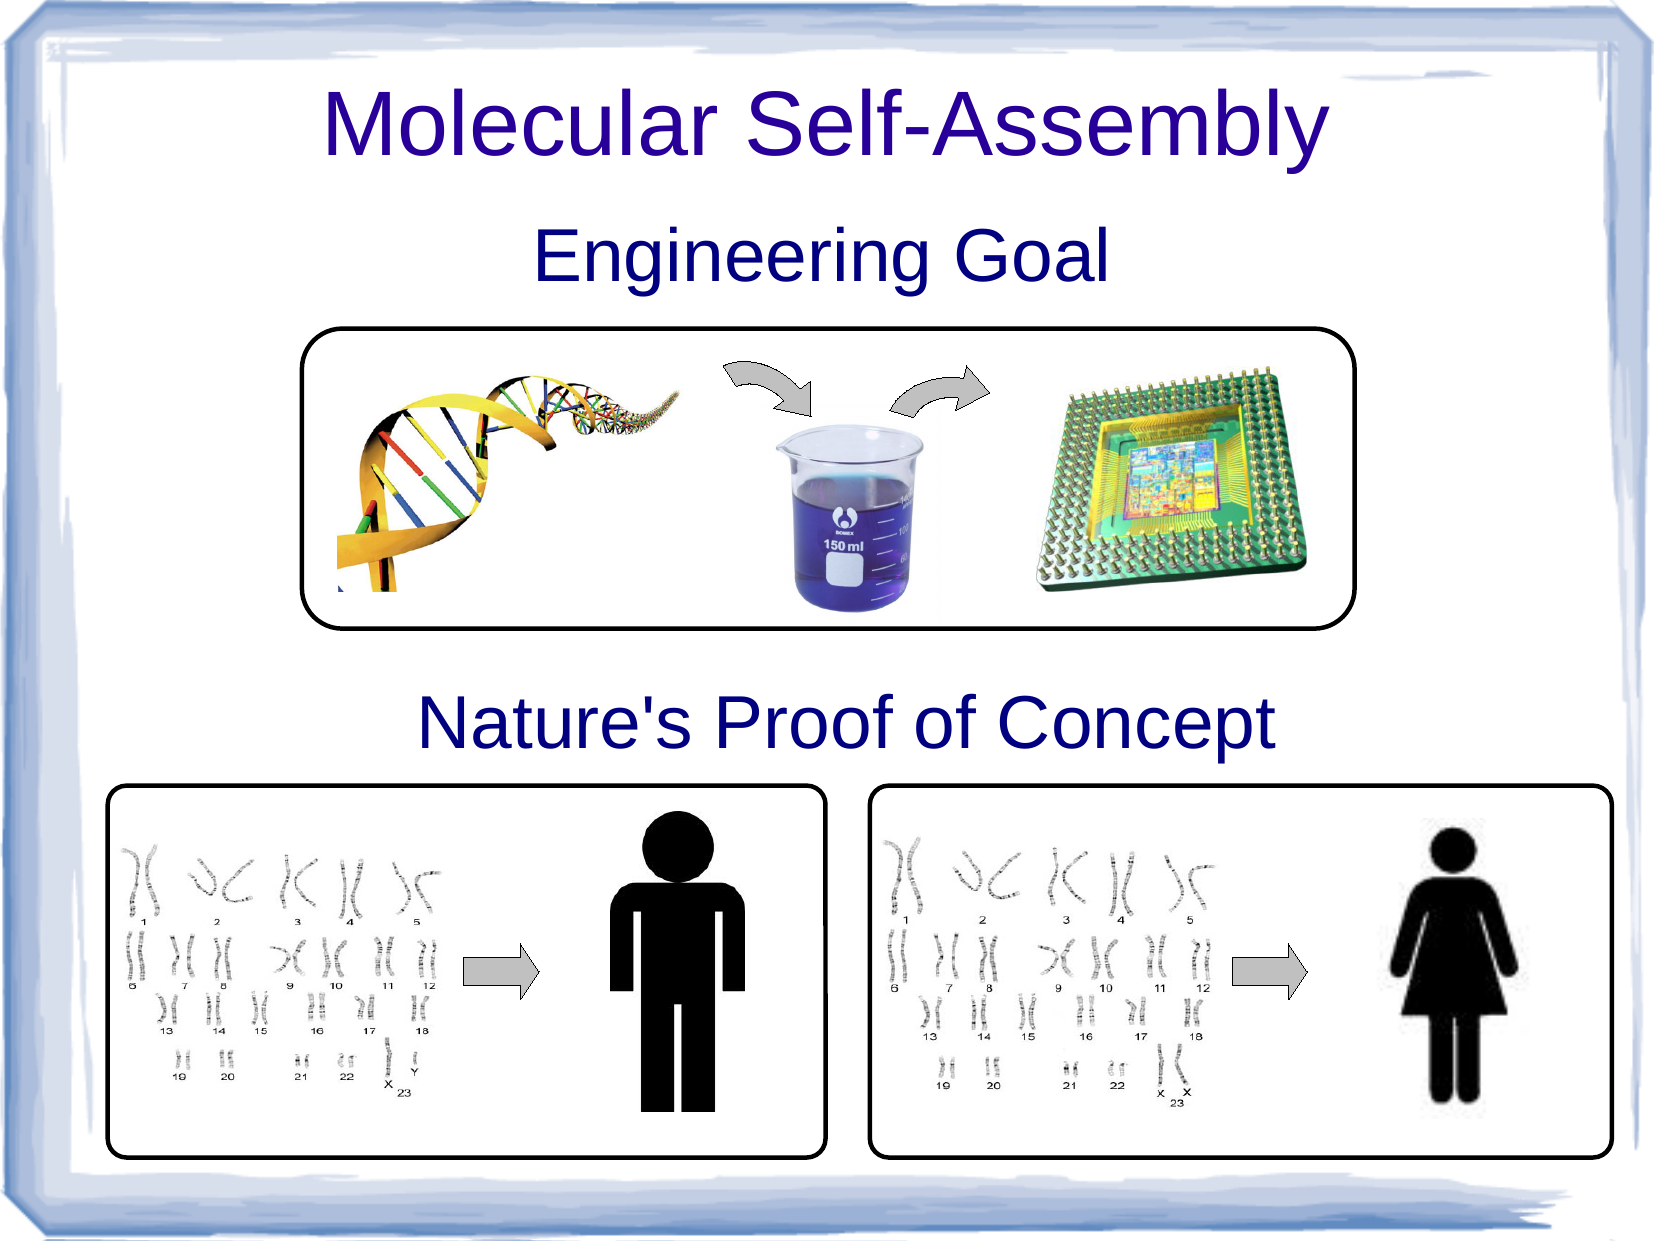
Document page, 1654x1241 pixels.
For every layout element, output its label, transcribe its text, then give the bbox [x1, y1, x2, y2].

text_box [1232, 943, 1308, 1000]
text_box Engineering Goal [66, 205, 1578, 305]
text_box [889, 365, 990, 418]
text_box [463, 943, 540, 1000]
text_box Nature's Proof of Concept [106, 672, 1588, 772]
title Molecular Self-Assembly [82, 19, 1571, 205]
picture [0, 0, 1654, 1241]
text_box [723, 361, 812, 417]
